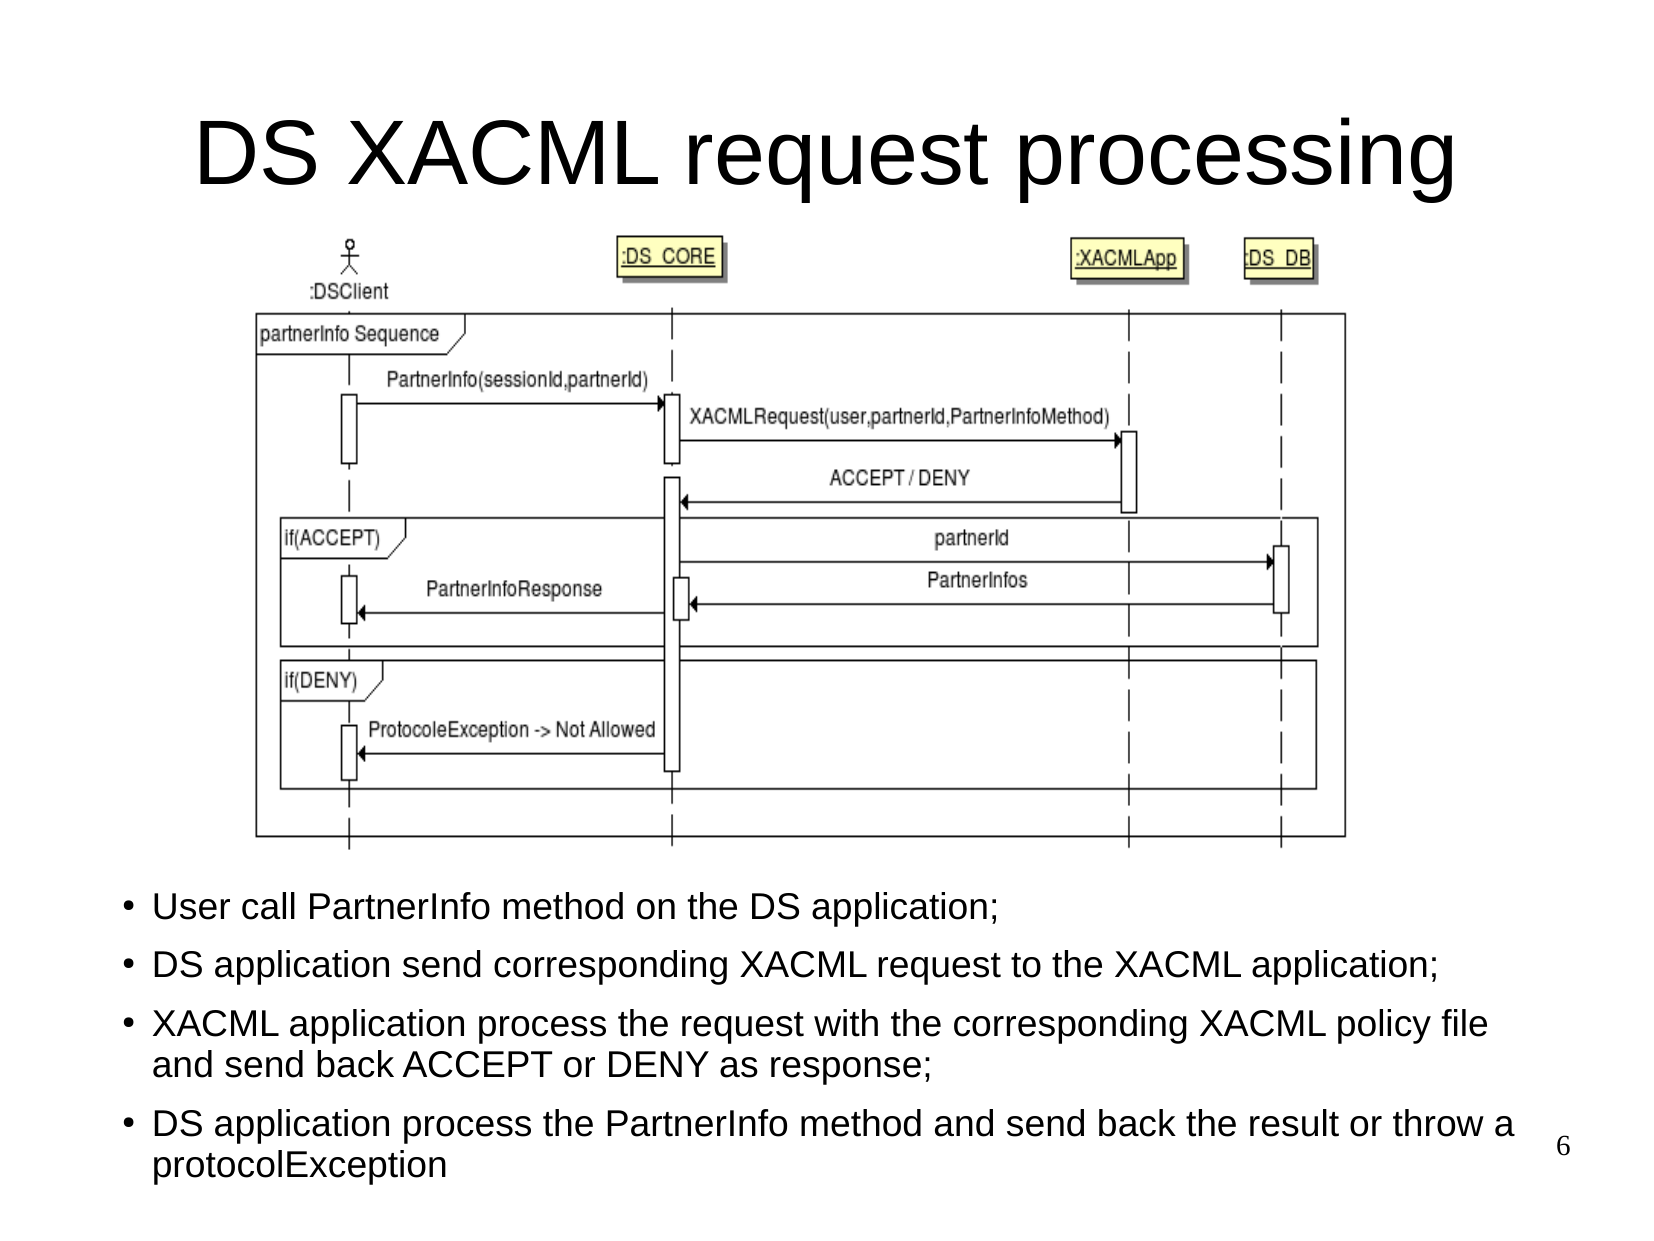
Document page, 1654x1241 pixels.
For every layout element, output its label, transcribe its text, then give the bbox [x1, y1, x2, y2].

list User call PartnerInfo method on the DS application; DS application send corresponding XACML request to the XACML application; XACML application process the request with the corresponding XACML policy file and send back ACCEPT or DENY as response; DS application process the PartnerInfo method and send back the result or throw a protocolException [112, 885, 1536, 1187]
picture [236, 257, 1363, 857]
title DS XACML request processing [82, 49, 1571, 257]
